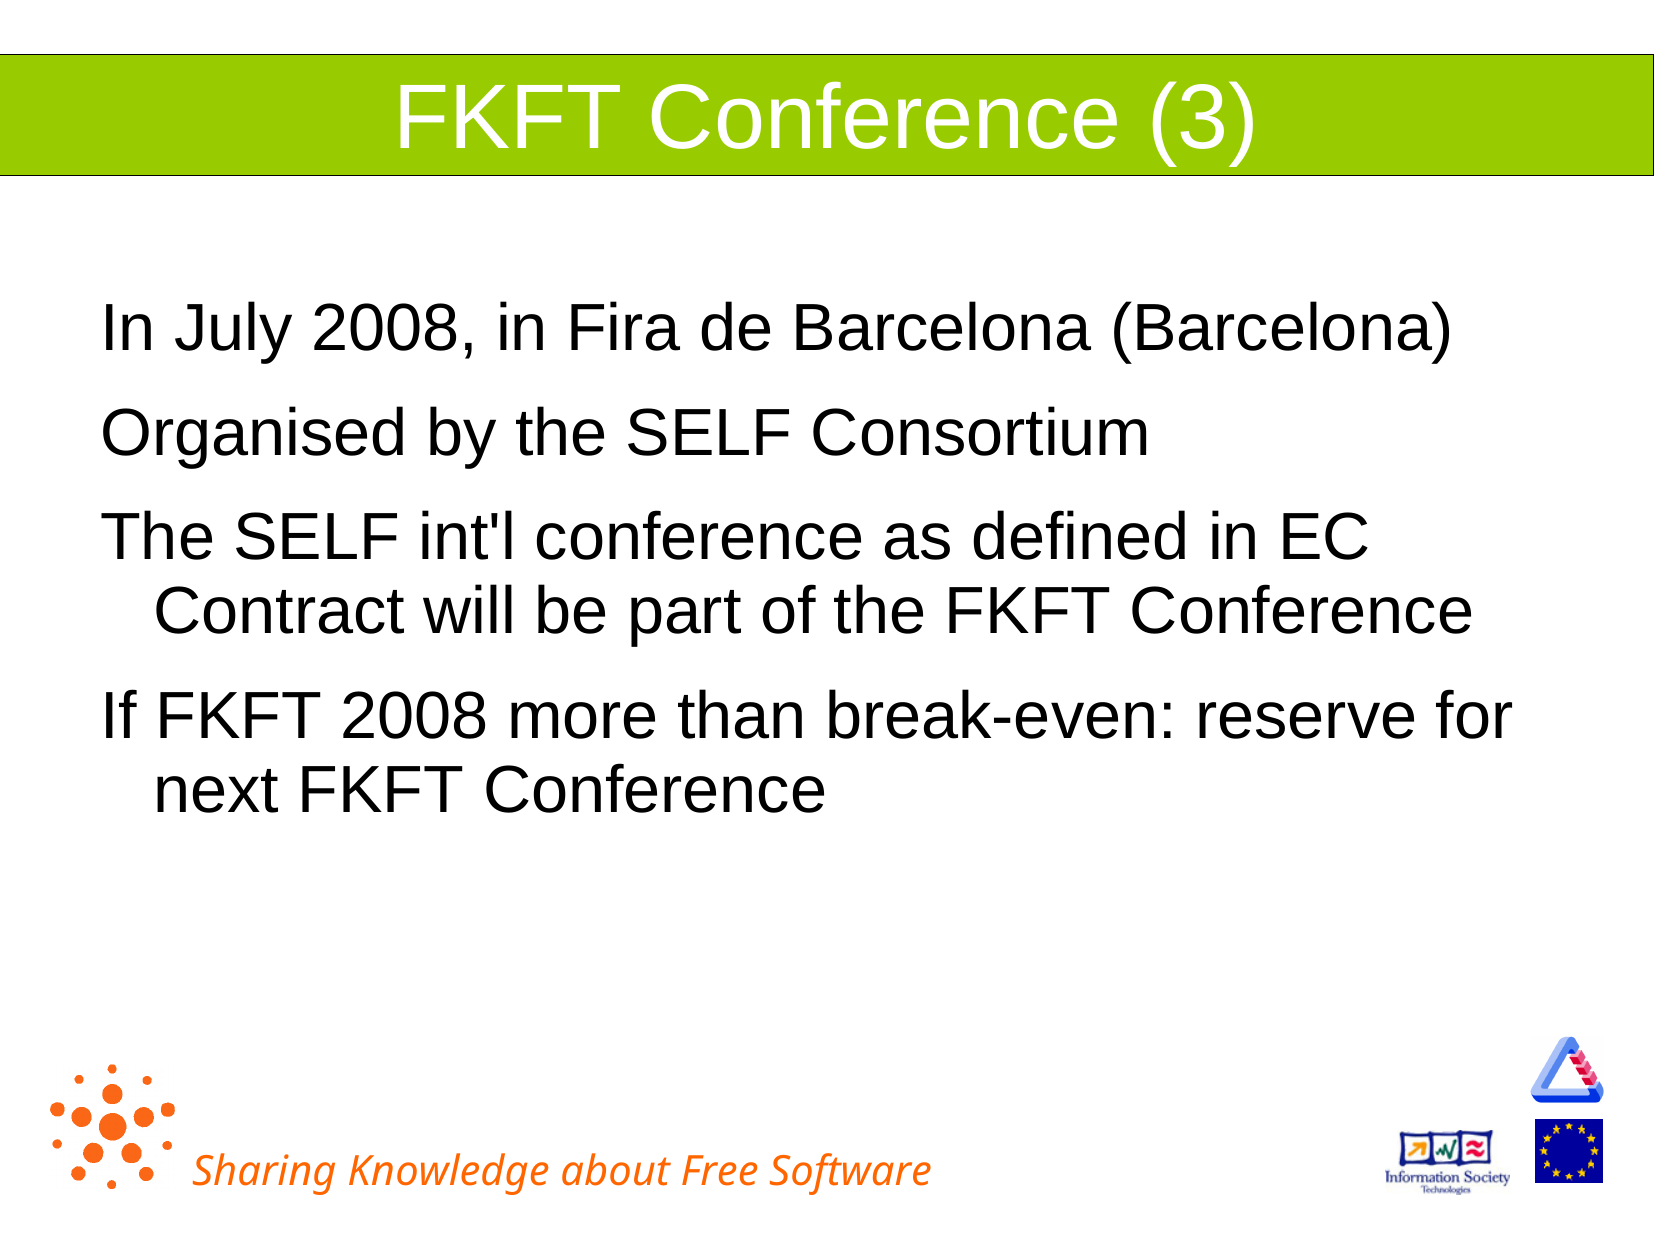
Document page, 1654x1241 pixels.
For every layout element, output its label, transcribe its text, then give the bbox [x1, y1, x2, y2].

picture [1385, 1130, 1510, 1195]
picture [50, 1064, 175, 1189]
picture [1535, 1119, 1603, 1183]
title FKFT Conference (3) [82, 48, 1571, 185]
picture [1571, 1036, 1604, 1104]
list In July 2008, in Fira de Barcelona (Barcelona) Organised by the SELF Consortium The SELF int'l conference as defined in EC Contract will be part of the FKFT Conference If FKFT 2008 more than break-even: reserve for next FKFT Conference [82, 290, 1571, 1109]
